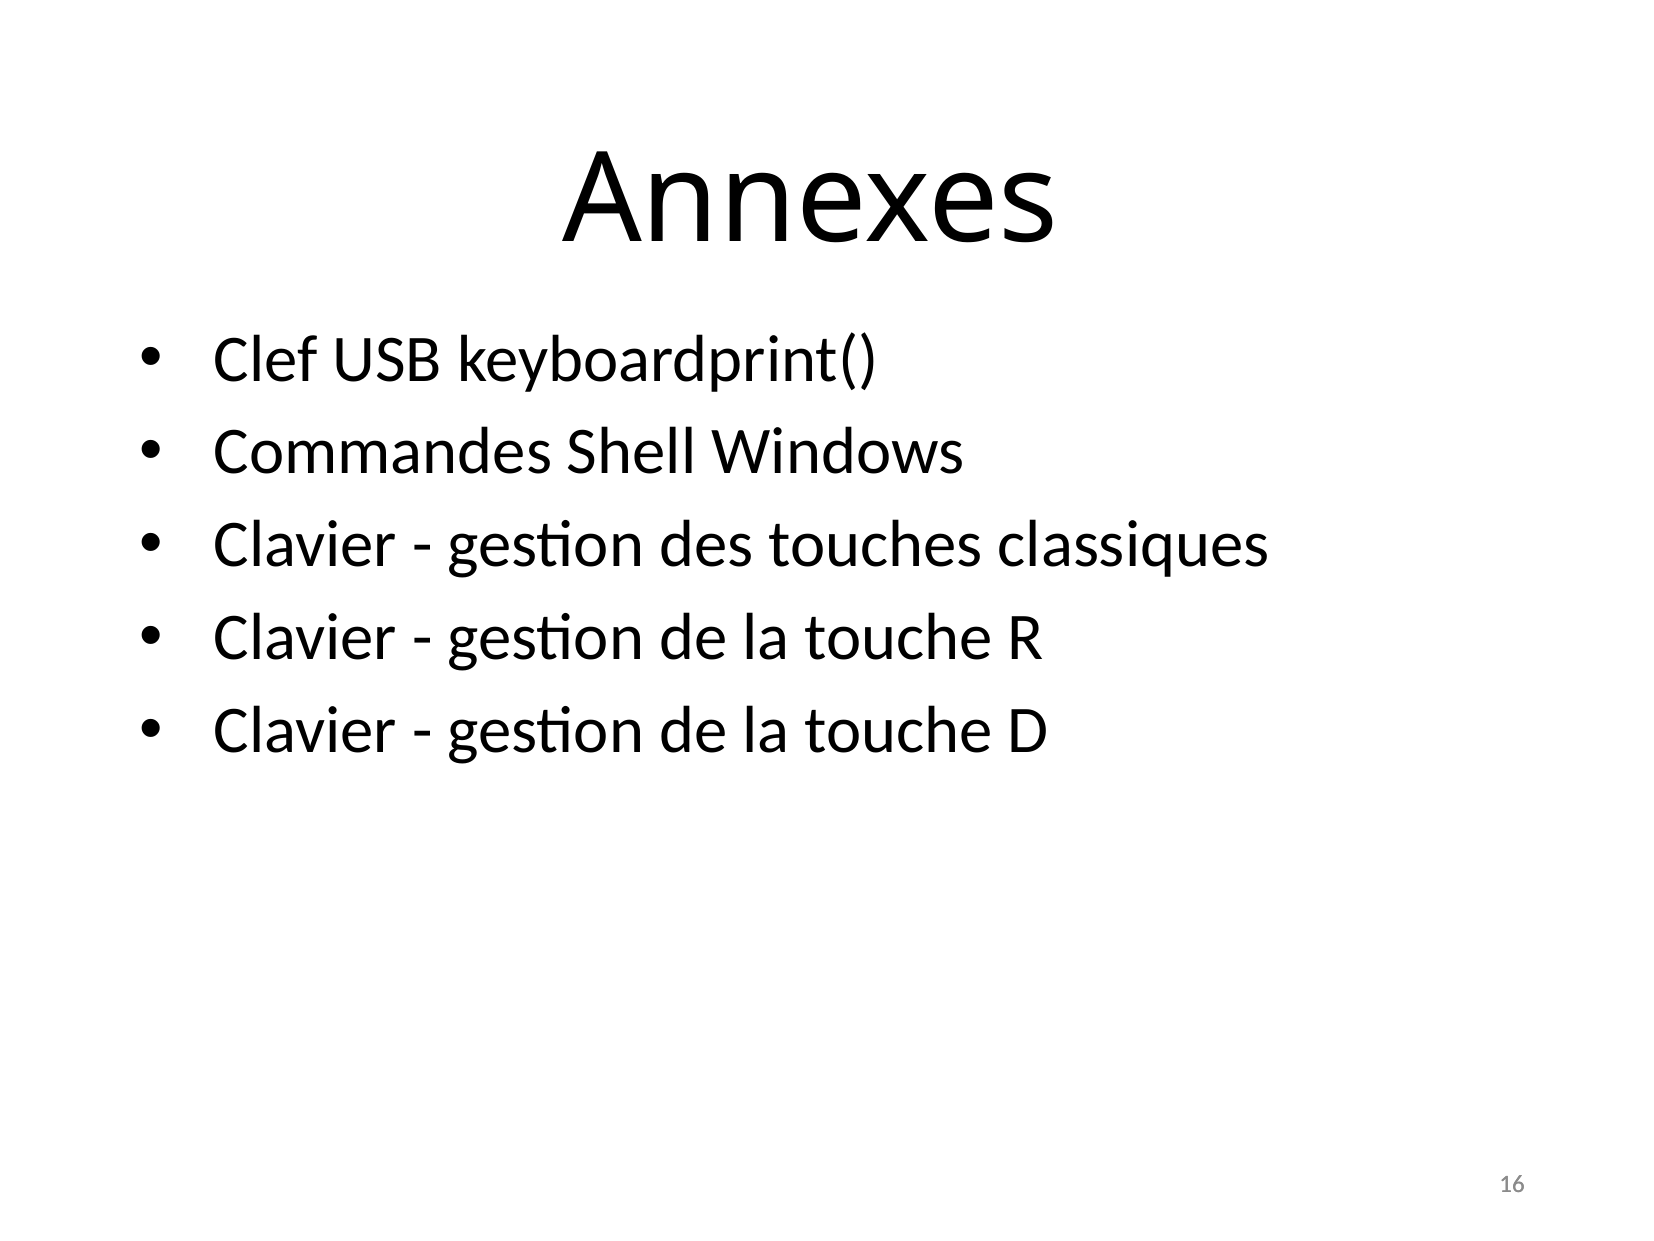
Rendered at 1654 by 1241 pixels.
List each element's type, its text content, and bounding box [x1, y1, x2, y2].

slide_number <numéro> [1167, 1149, 1540, 1216]
subtitle Clef USB keyboardprint() Commandes Shell Windows Clavier - gestion des touches classiques Clavier - gestion de la touche R Clavier - gestion de la touche D [124, 315, 1583, 1161]
title Annexes [206, 57, 1447, 276]
